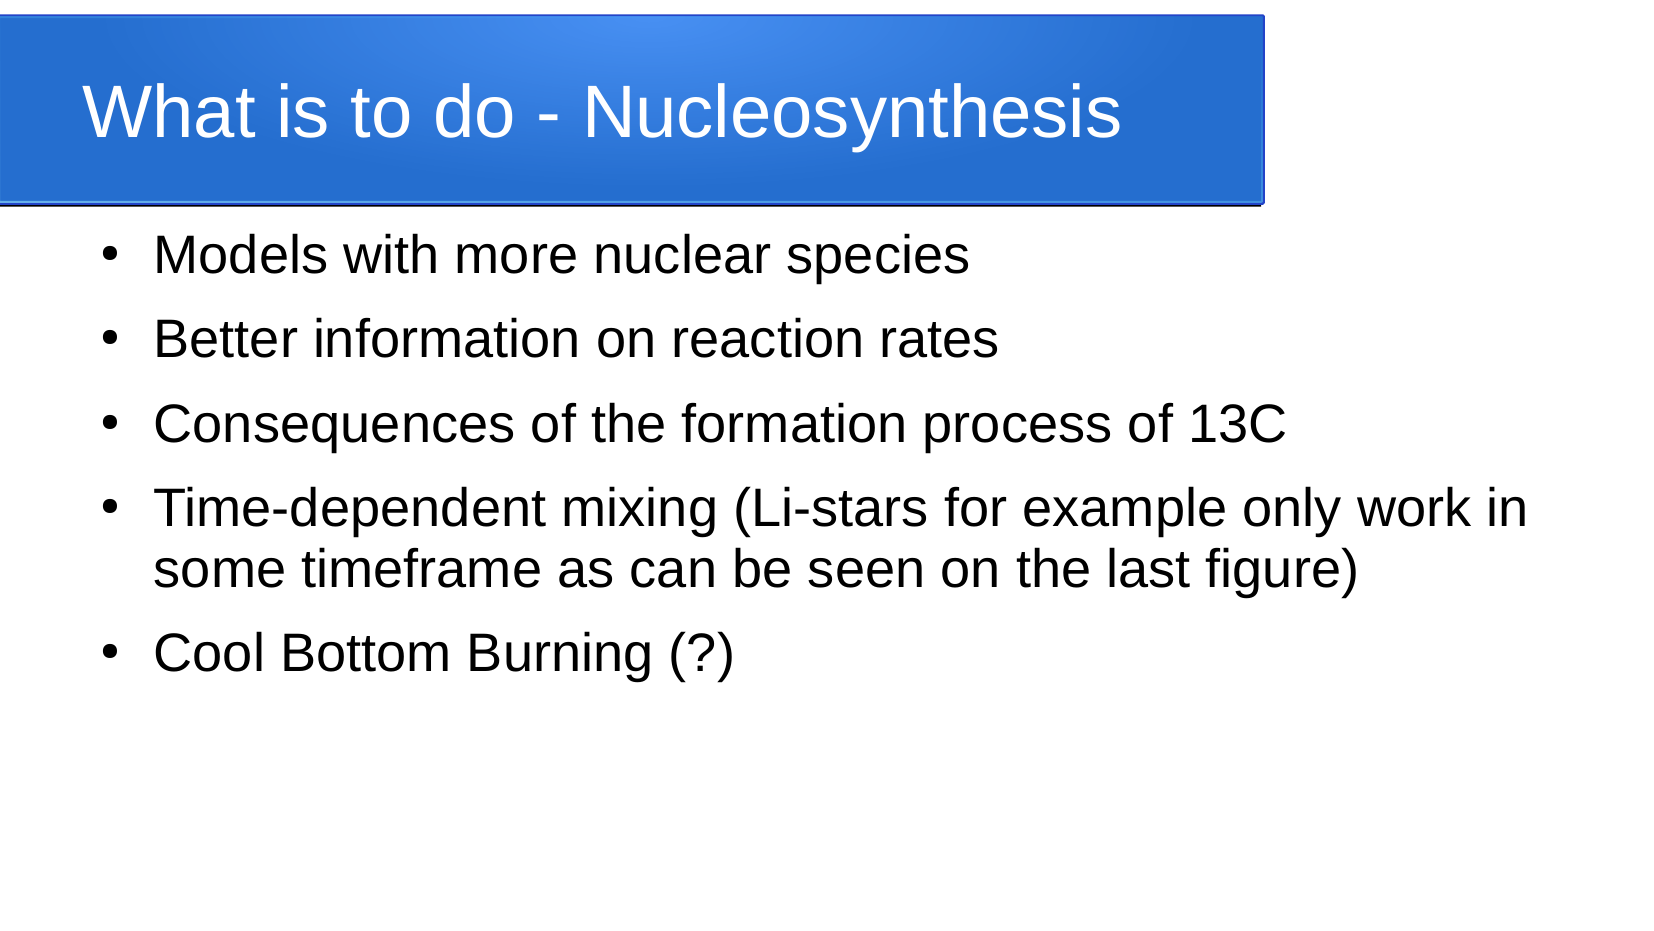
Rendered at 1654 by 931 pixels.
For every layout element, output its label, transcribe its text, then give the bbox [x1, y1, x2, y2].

title What is to do - Nucleosynthesis [82, 35, 1235, 189]
list Models with more nuclear species Better information on reaction rates Consequences of the formation process of 13C Time-dependent mixing (Li-stars for example only work in some timeframe as can be seen on the last figure) Cool Bottom Burning (?) [82, 224, 1571, 764]
